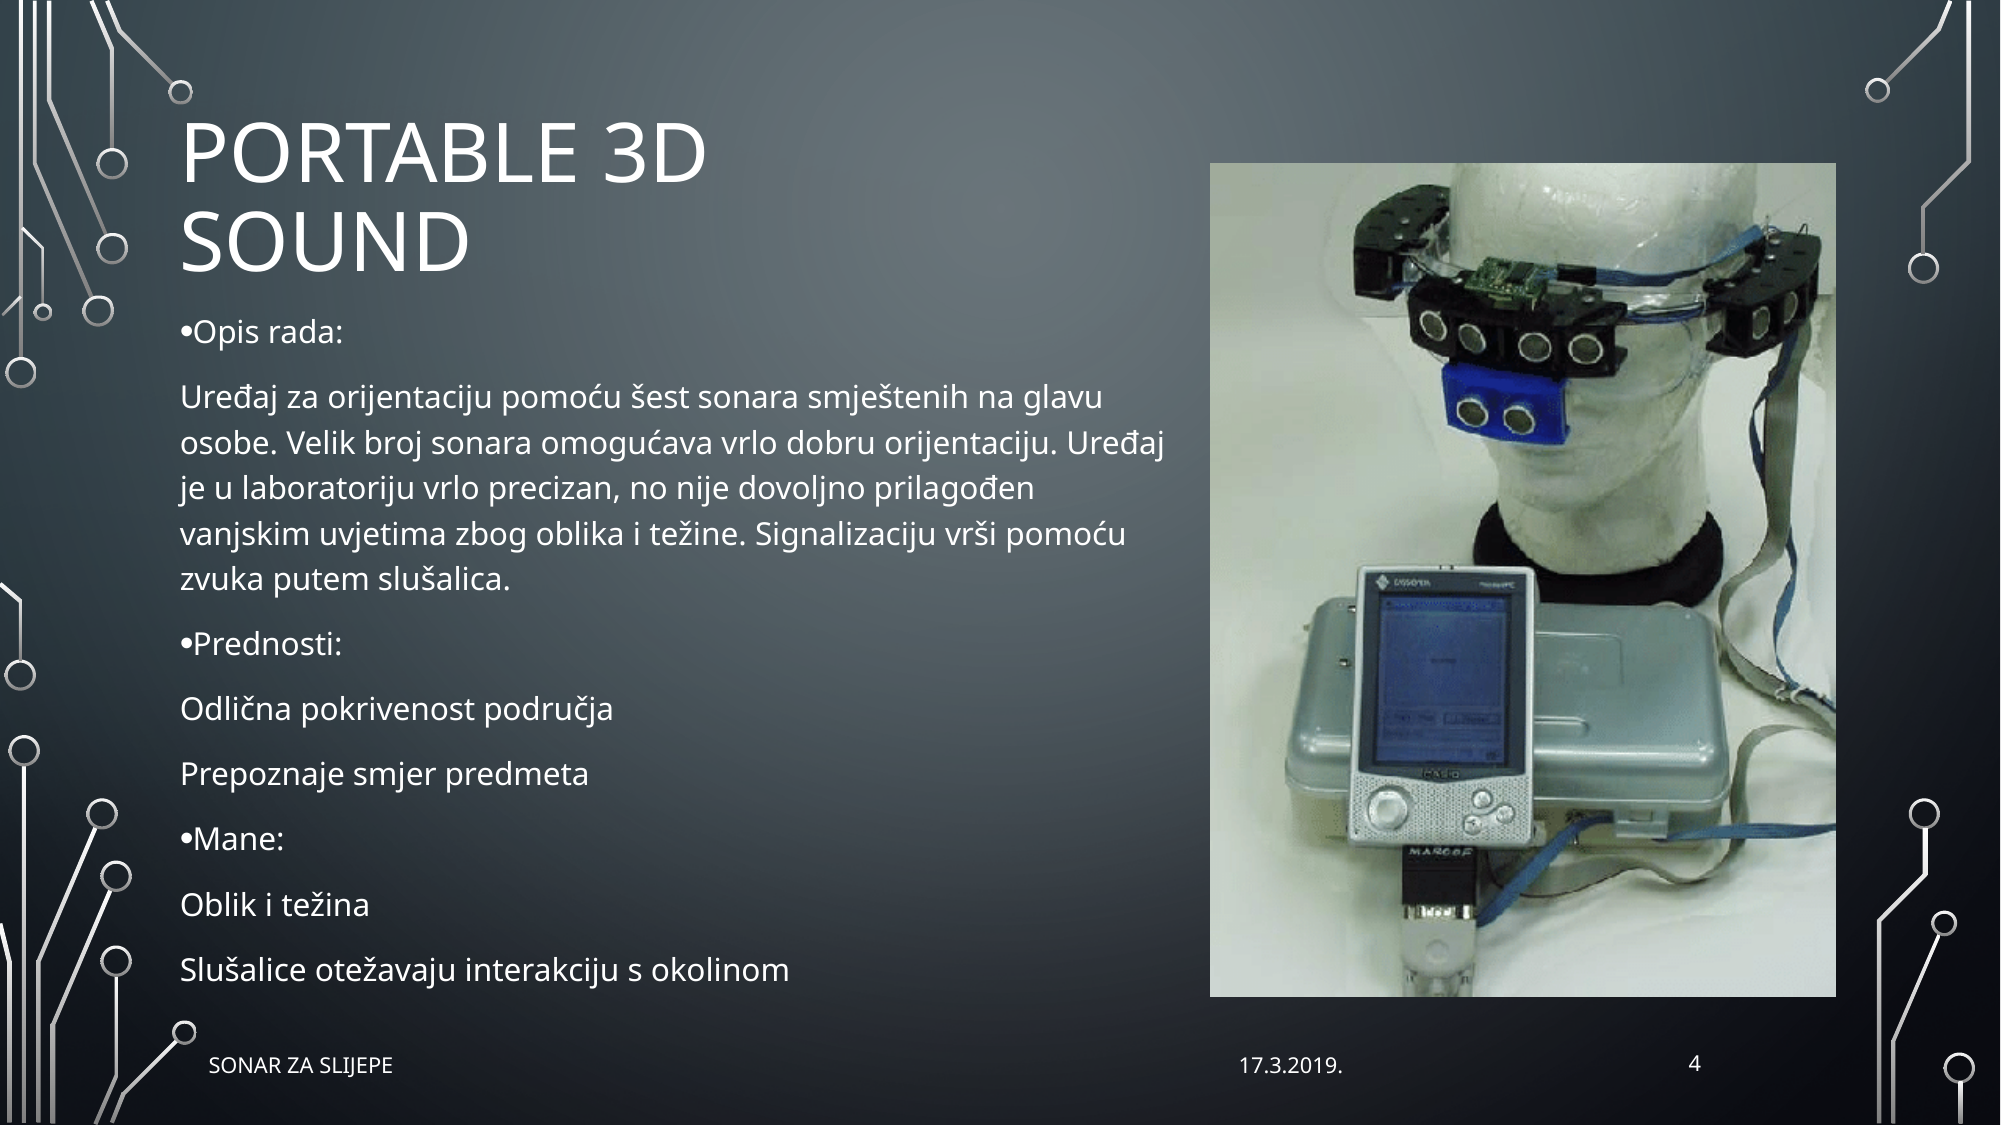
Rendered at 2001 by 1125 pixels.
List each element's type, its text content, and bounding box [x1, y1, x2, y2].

list Opis rada: Uređaj za orijentaciju pomoću šest sonara smještenih na glavu osobe. Velik broj sonara omogućava vrlo dobru orijentaciju. Uređaj je u laboratoriju vrlo precizan, no nije dovoljno prilagođen vanjskim uvjetima zbog oblika i težine. Signalizaciju vrši pomoću zvuka putem slušalica. Prednosti: Odlična pokrivenost područja Prepoznaje smjer predmeta Mane: Oblik i težina Slušalice otežavaju interakciju s okolinom [164, 297, 1186, 997]
text_box Sonar za slijepe [193, 1034, 1218, 1095]
text_box [1673, 1034, 1801, 1095]
picture [1210, 163, 1836, 997]
text_box 17.3.2019. [1223, 1034, 1673, 1095]
title Portable 3D Sound [164, 103, 948, 297]
